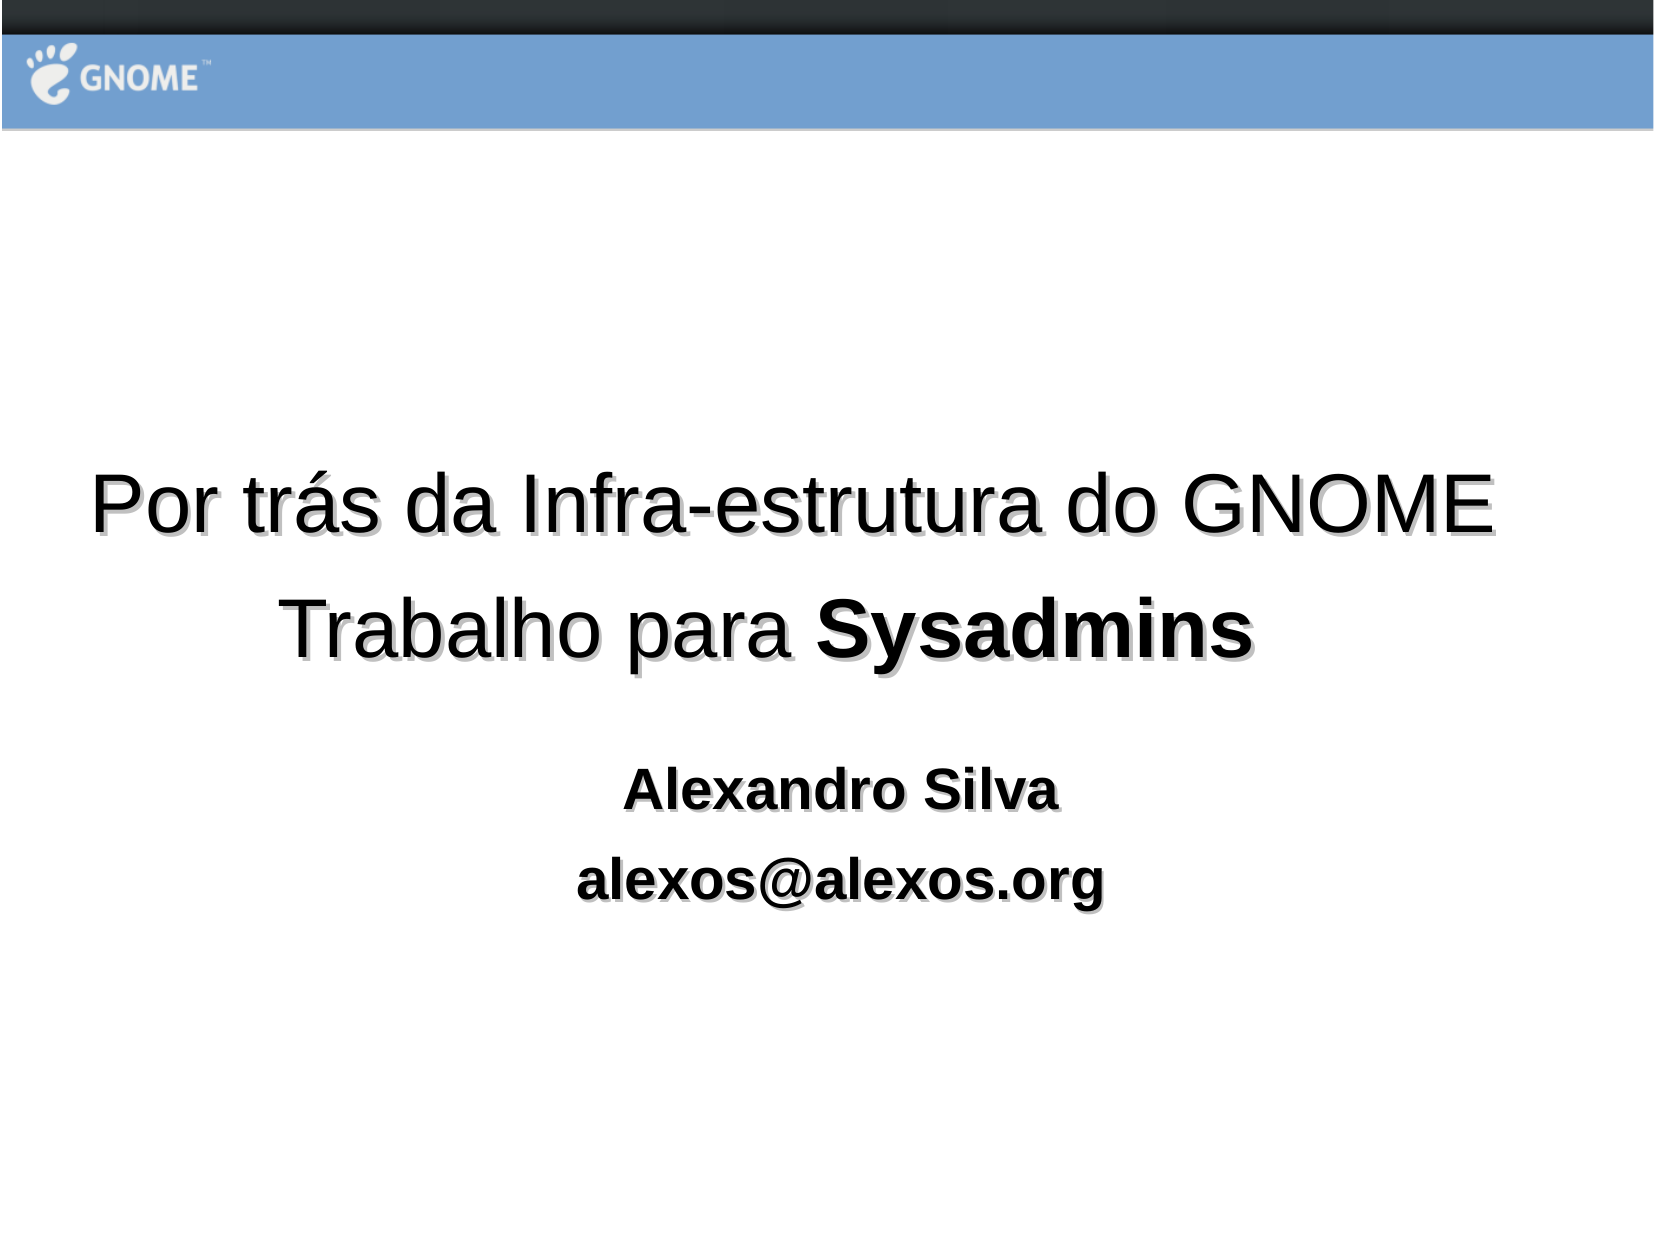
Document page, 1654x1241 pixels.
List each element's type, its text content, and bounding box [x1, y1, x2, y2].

picture [2, 0, 1654, 131]
text_box Trabalho para Sysadmins [262, 574, 1426, 801]
text_box Por trás da Infra-estrutura do GNOME [75, 450, 1654, 676]
text_box Alexandro Silva alexos@alexos.org [337, 749, 1345, 920]
